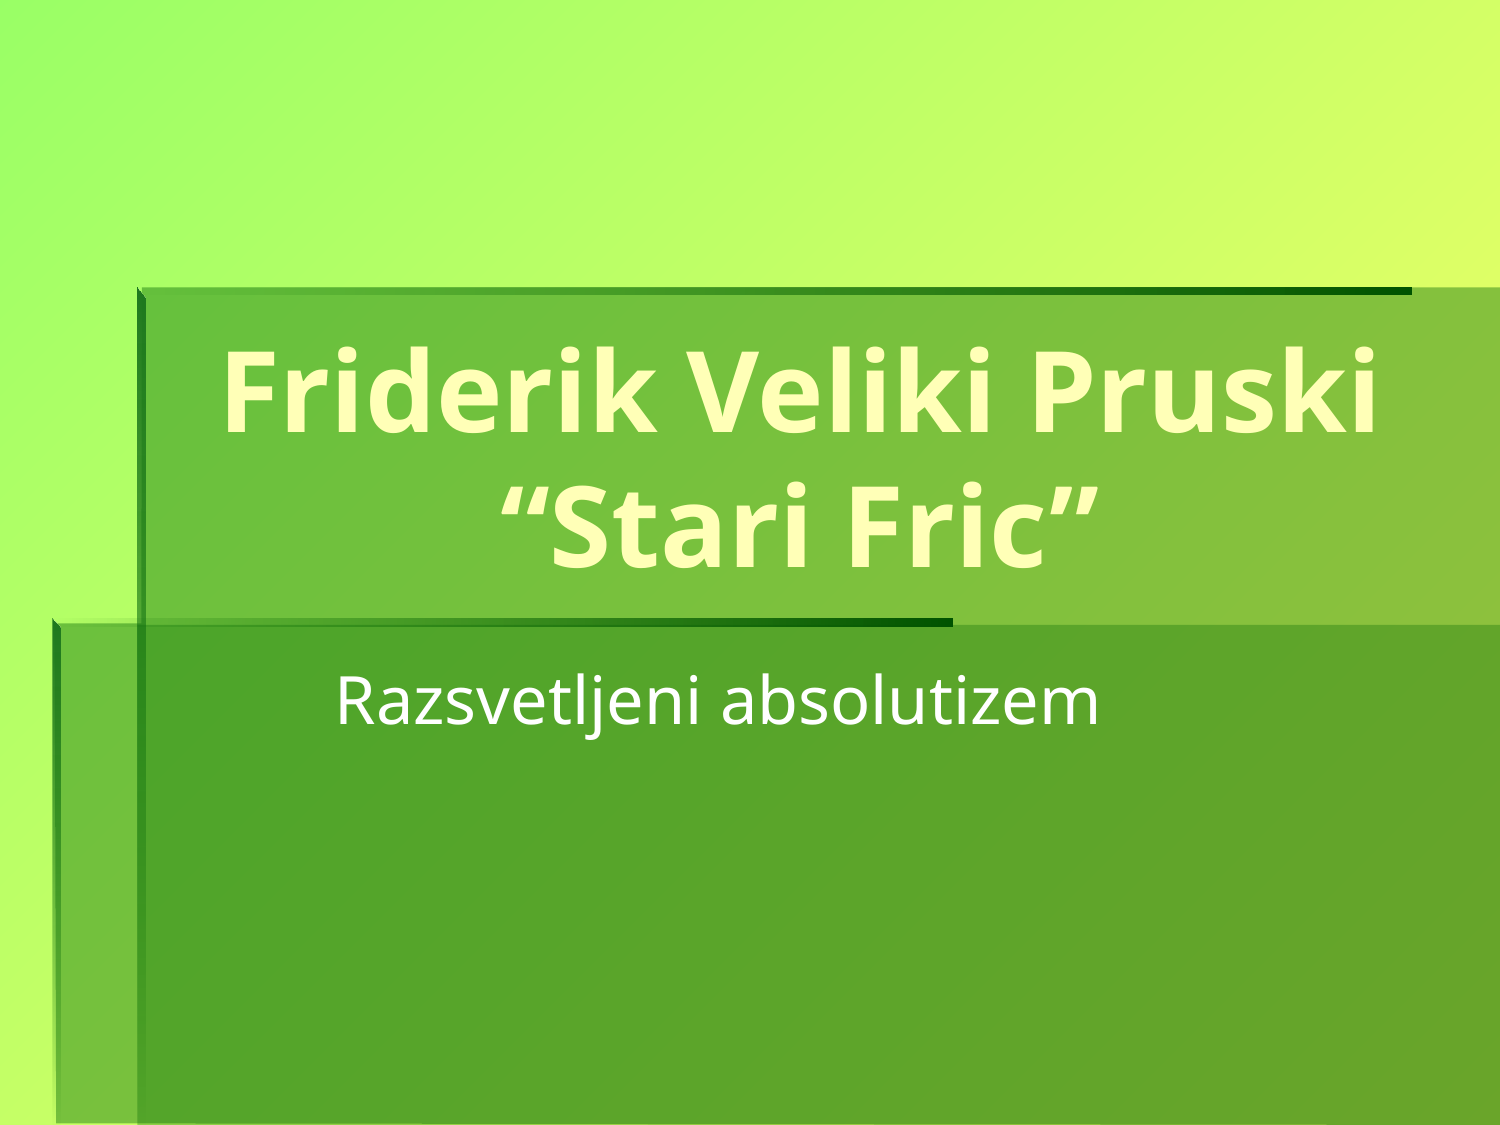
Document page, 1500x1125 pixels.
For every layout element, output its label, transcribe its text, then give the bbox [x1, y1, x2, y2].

title Friderik Veliki Pruski “Stari Fric” [162, 312, 1438, 598]
subtitle Razsvetljeni absolutizem [162, 650, 1275, 938]
